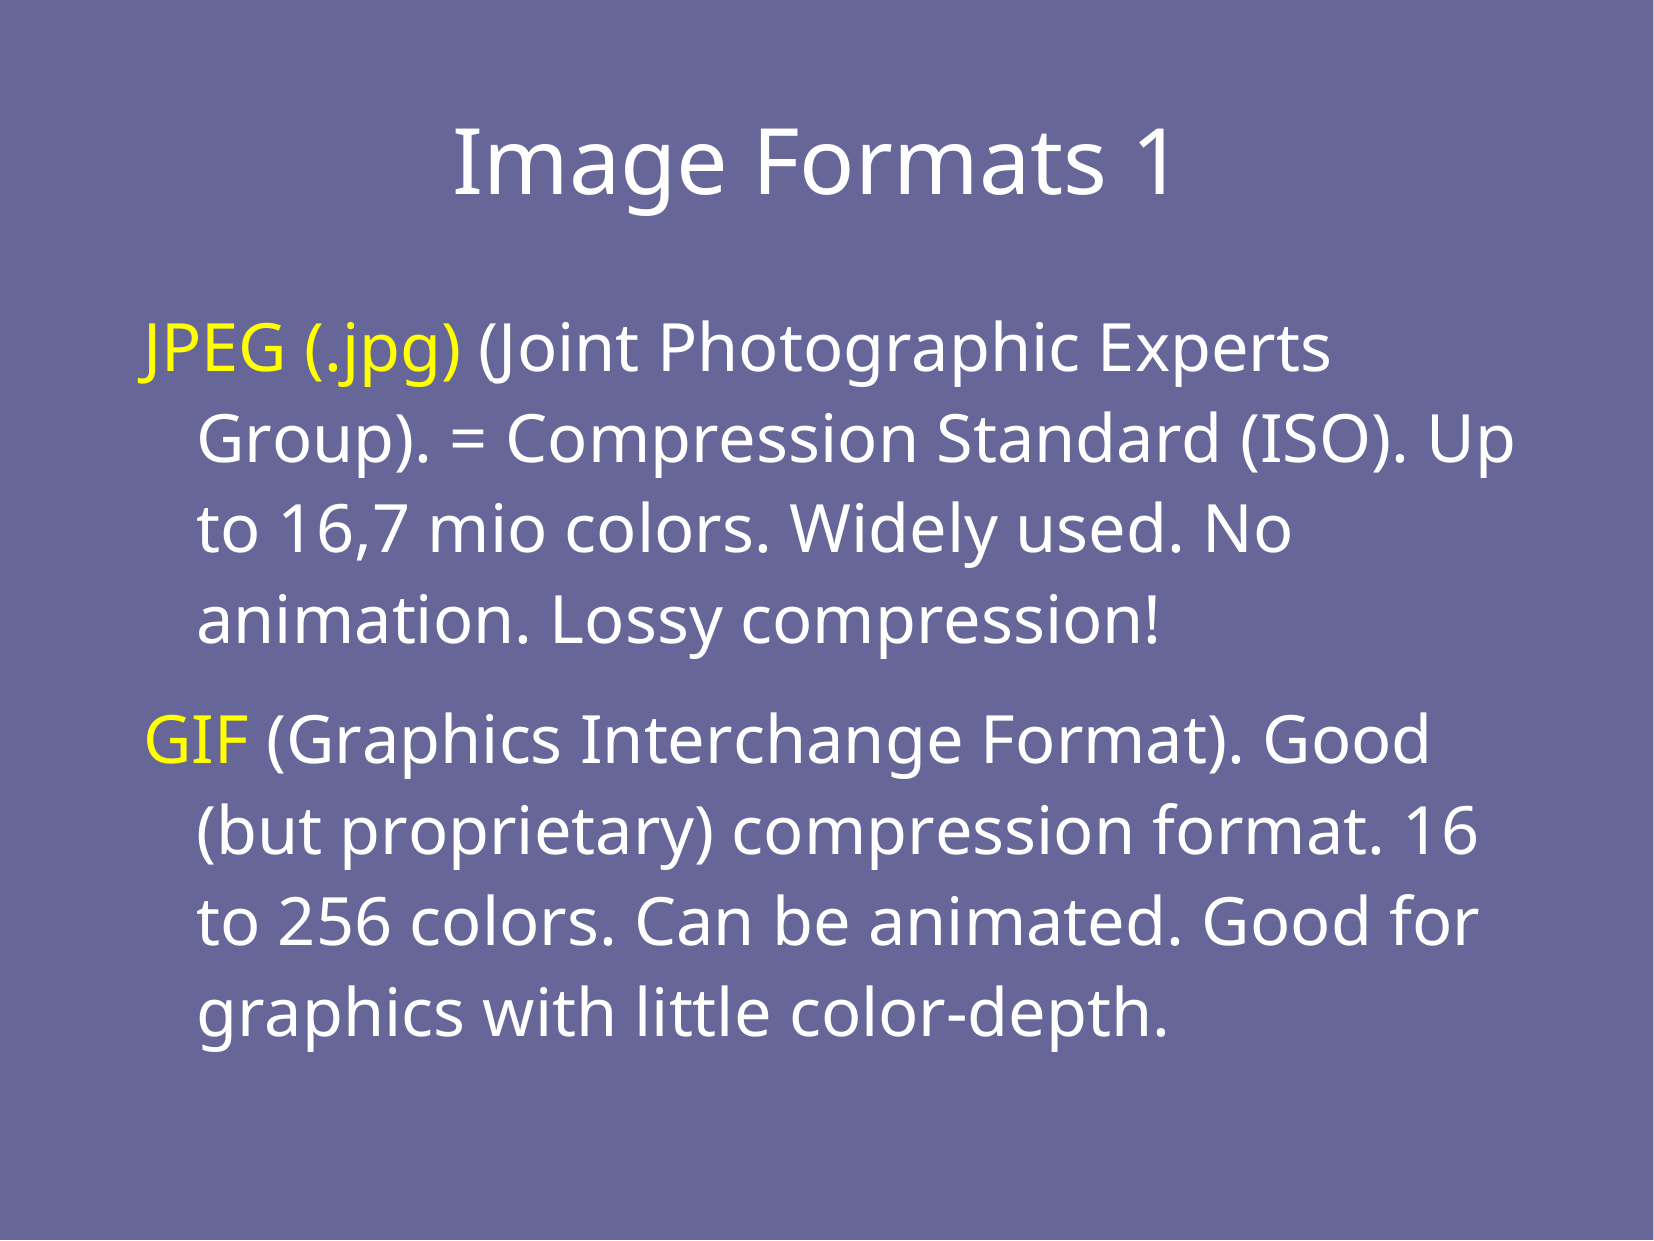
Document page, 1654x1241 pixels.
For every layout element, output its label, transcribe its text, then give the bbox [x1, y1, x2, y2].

title Image Formats 1 [112, 55, 1525, 263]
list JPEG (.jpg) (Joint Photographic Experts Group). = Compression Standard (ISO). Up to 16,7 mio colors. Widely used. No animation. Lossy compression! GIF (Graphics Interchange Format). Good (but proprietary) compression format. 16 to 256 colors. Can be animated. Good for graphics with little color-depth. [125, 300, 1538, 1082]
